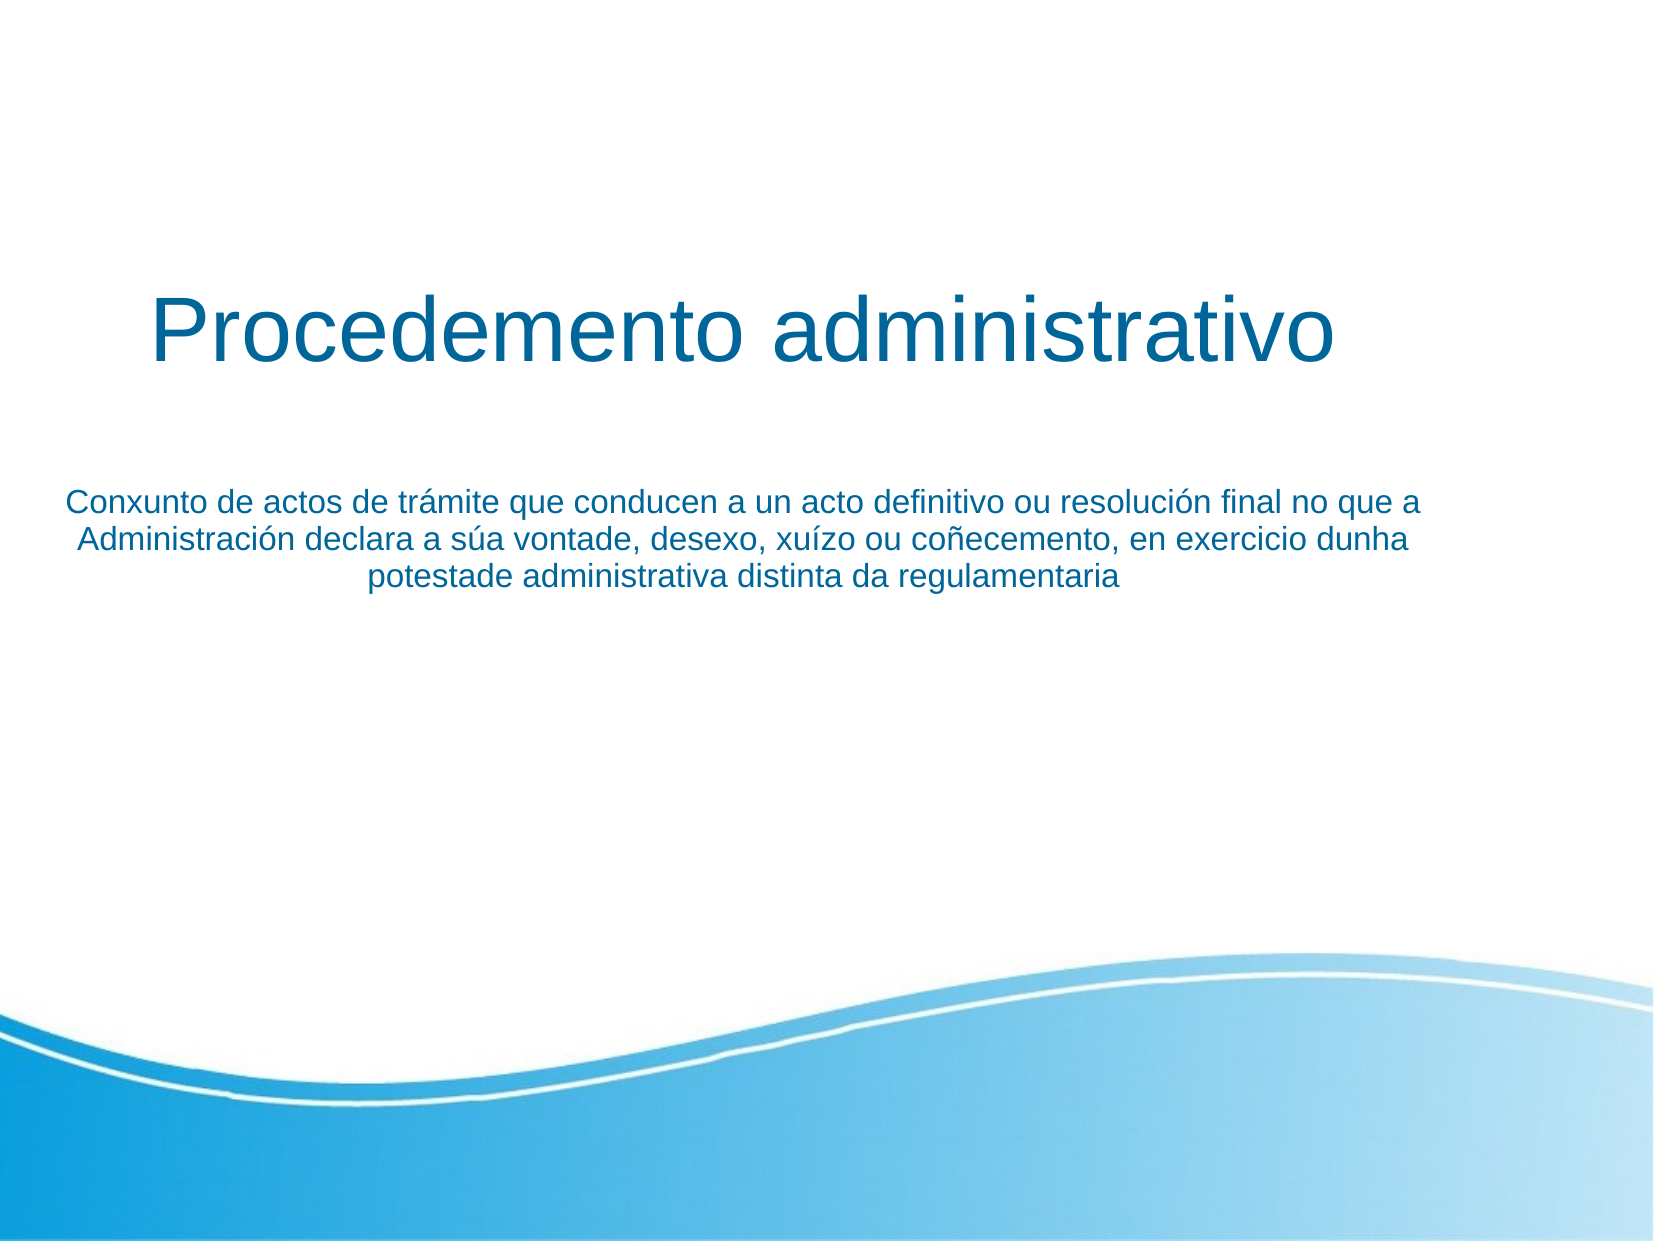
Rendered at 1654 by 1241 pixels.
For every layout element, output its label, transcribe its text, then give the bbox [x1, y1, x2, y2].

picture [0, 952, 1654, 1241]
title Procedemento administrativo Conxunto de actos de trámite que conducen a un acto definitivo ou resolución final no que a Administración declara a súa vontade, desexo, xuízo ou coñecemento, en exercicio dunha potestade administrativa distinta da regulamentaria [0, 278, 1489, 697]
